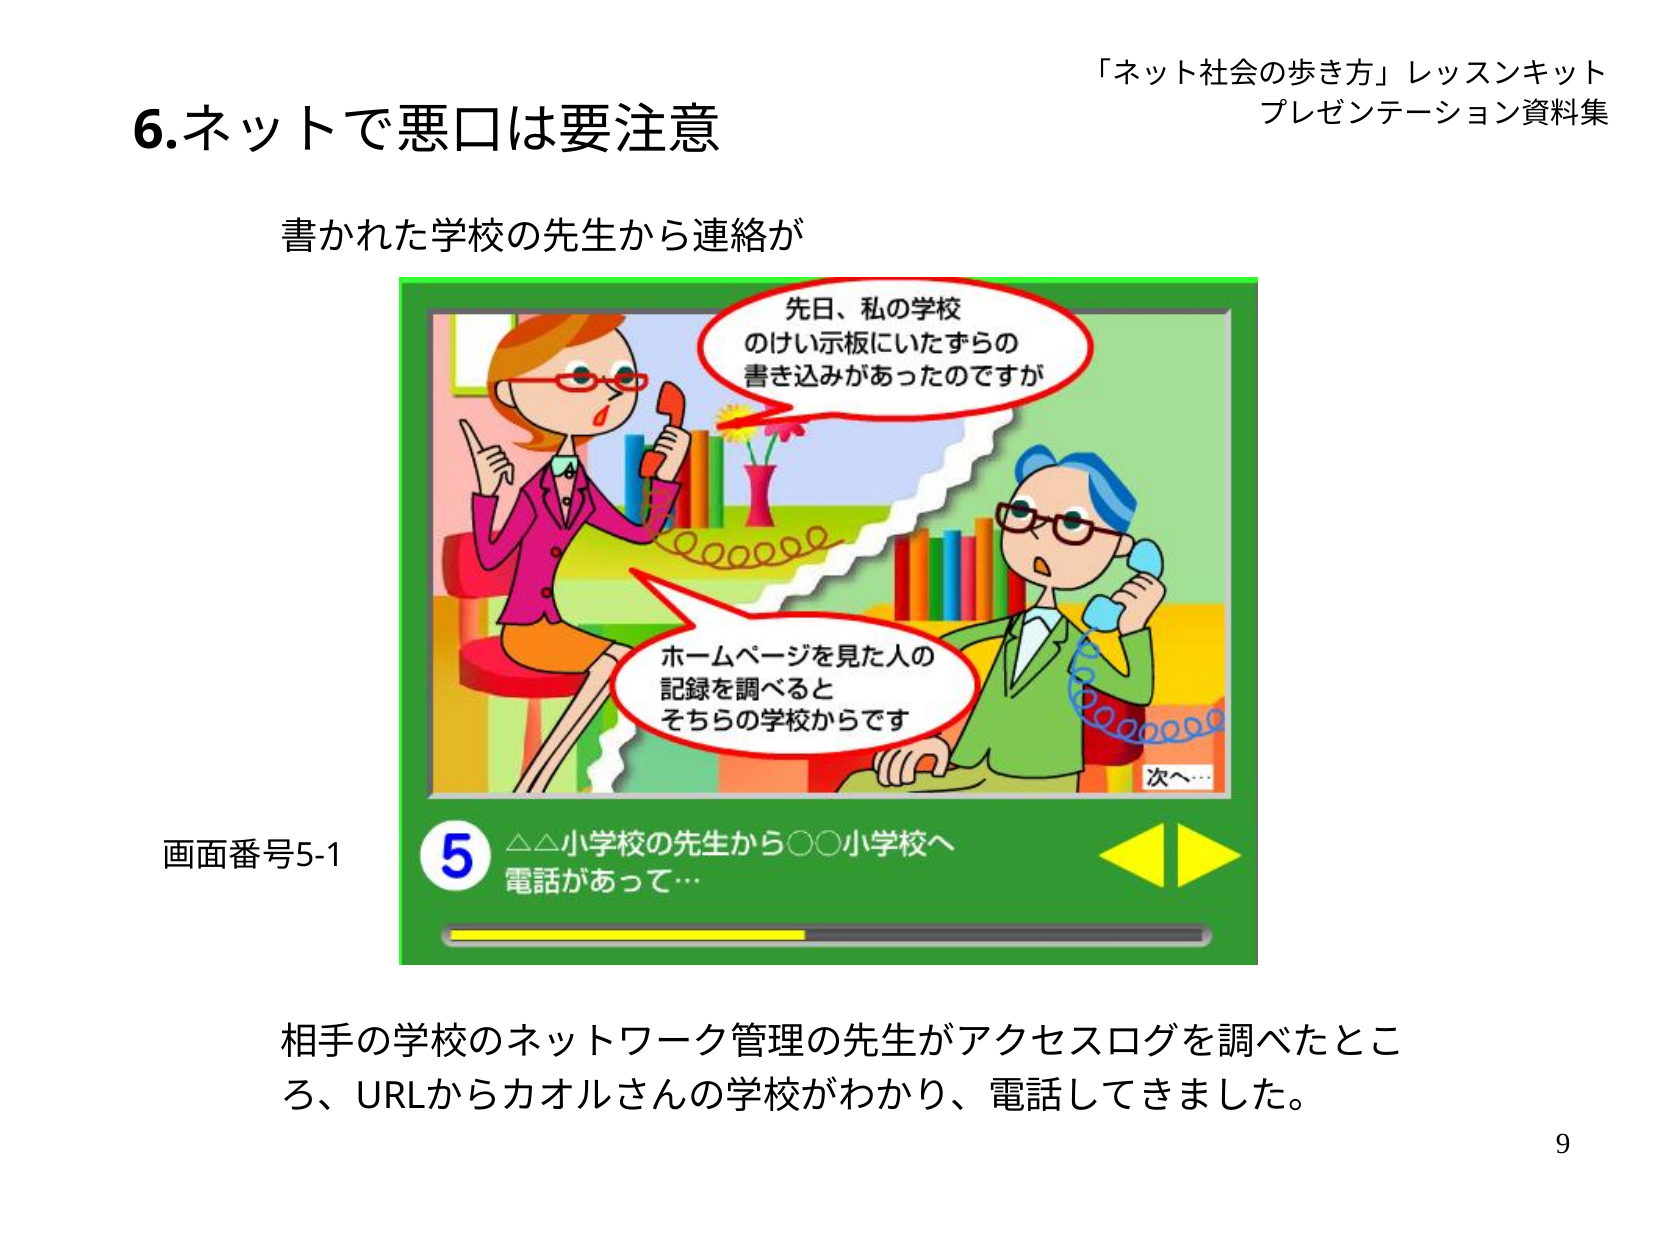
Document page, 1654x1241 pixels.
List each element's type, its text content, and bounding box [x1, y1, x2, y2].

text_box 書かれた学校の先生から連絡が [265, 206, 1064, 267]
text_box 画面番号5-1 [147, 826, 384, 882]
picture [399, 277, 1258, 965]
text_box 「ネット社会の歩き方」レッスンキット プレゼンテーション資料集 [1062, 44, 1625, 139]
text_box 6.ネットで悪口は要注意 [118, 88, 1093, 169]
text_box 相手の学校のネットワーク管理の先生がアクセスログを調べたところ、URLからカオルさんの学校がわかり、電話してきました。 [265, 1003, 1447, 1128]
